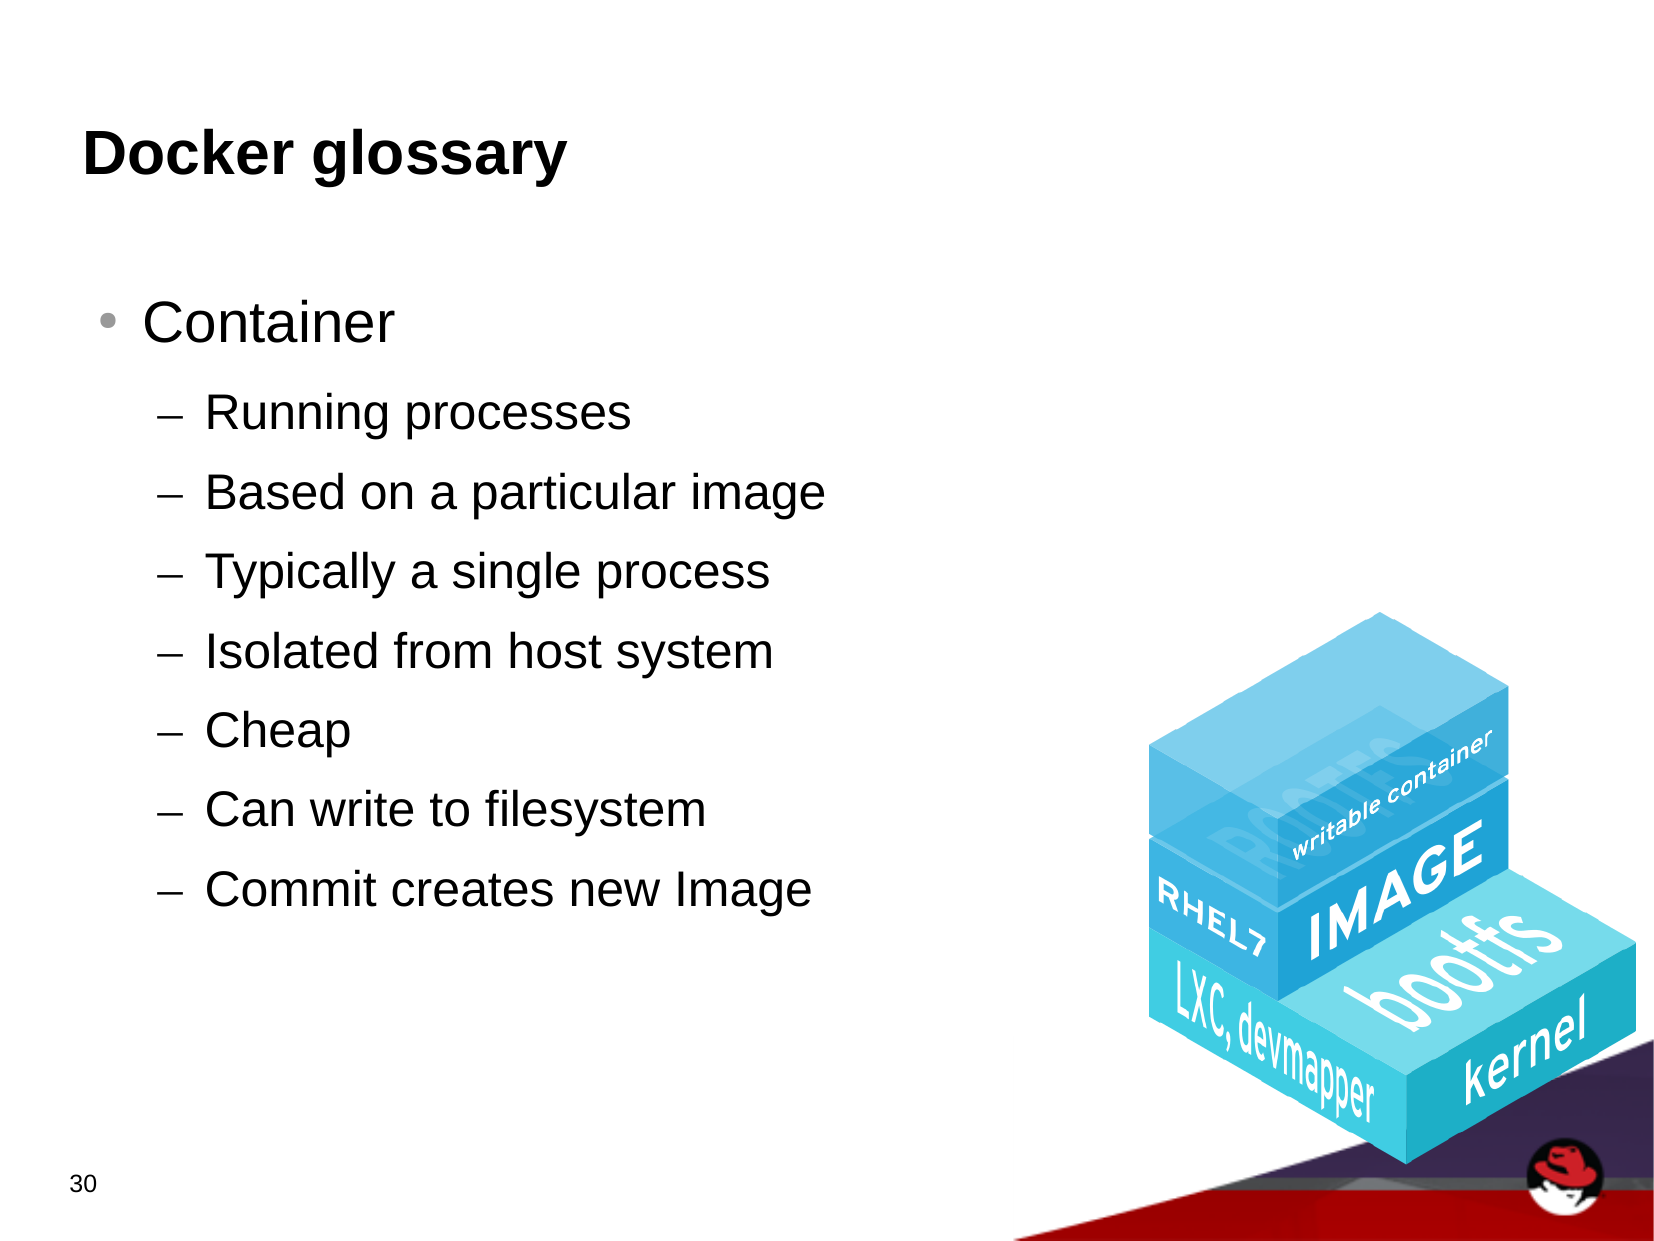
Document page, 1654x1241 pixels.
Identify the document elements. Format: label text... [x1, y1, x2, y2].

picture [1012, 509, 1654, 1241]
list Container Running processes Based on a particular image Typically a single process Isolated from host system Cheap Can write to filesystem Commit creates new Image [82, 290, 1571, 995]
title Docker glossary [82, 49, 1571, 257]
